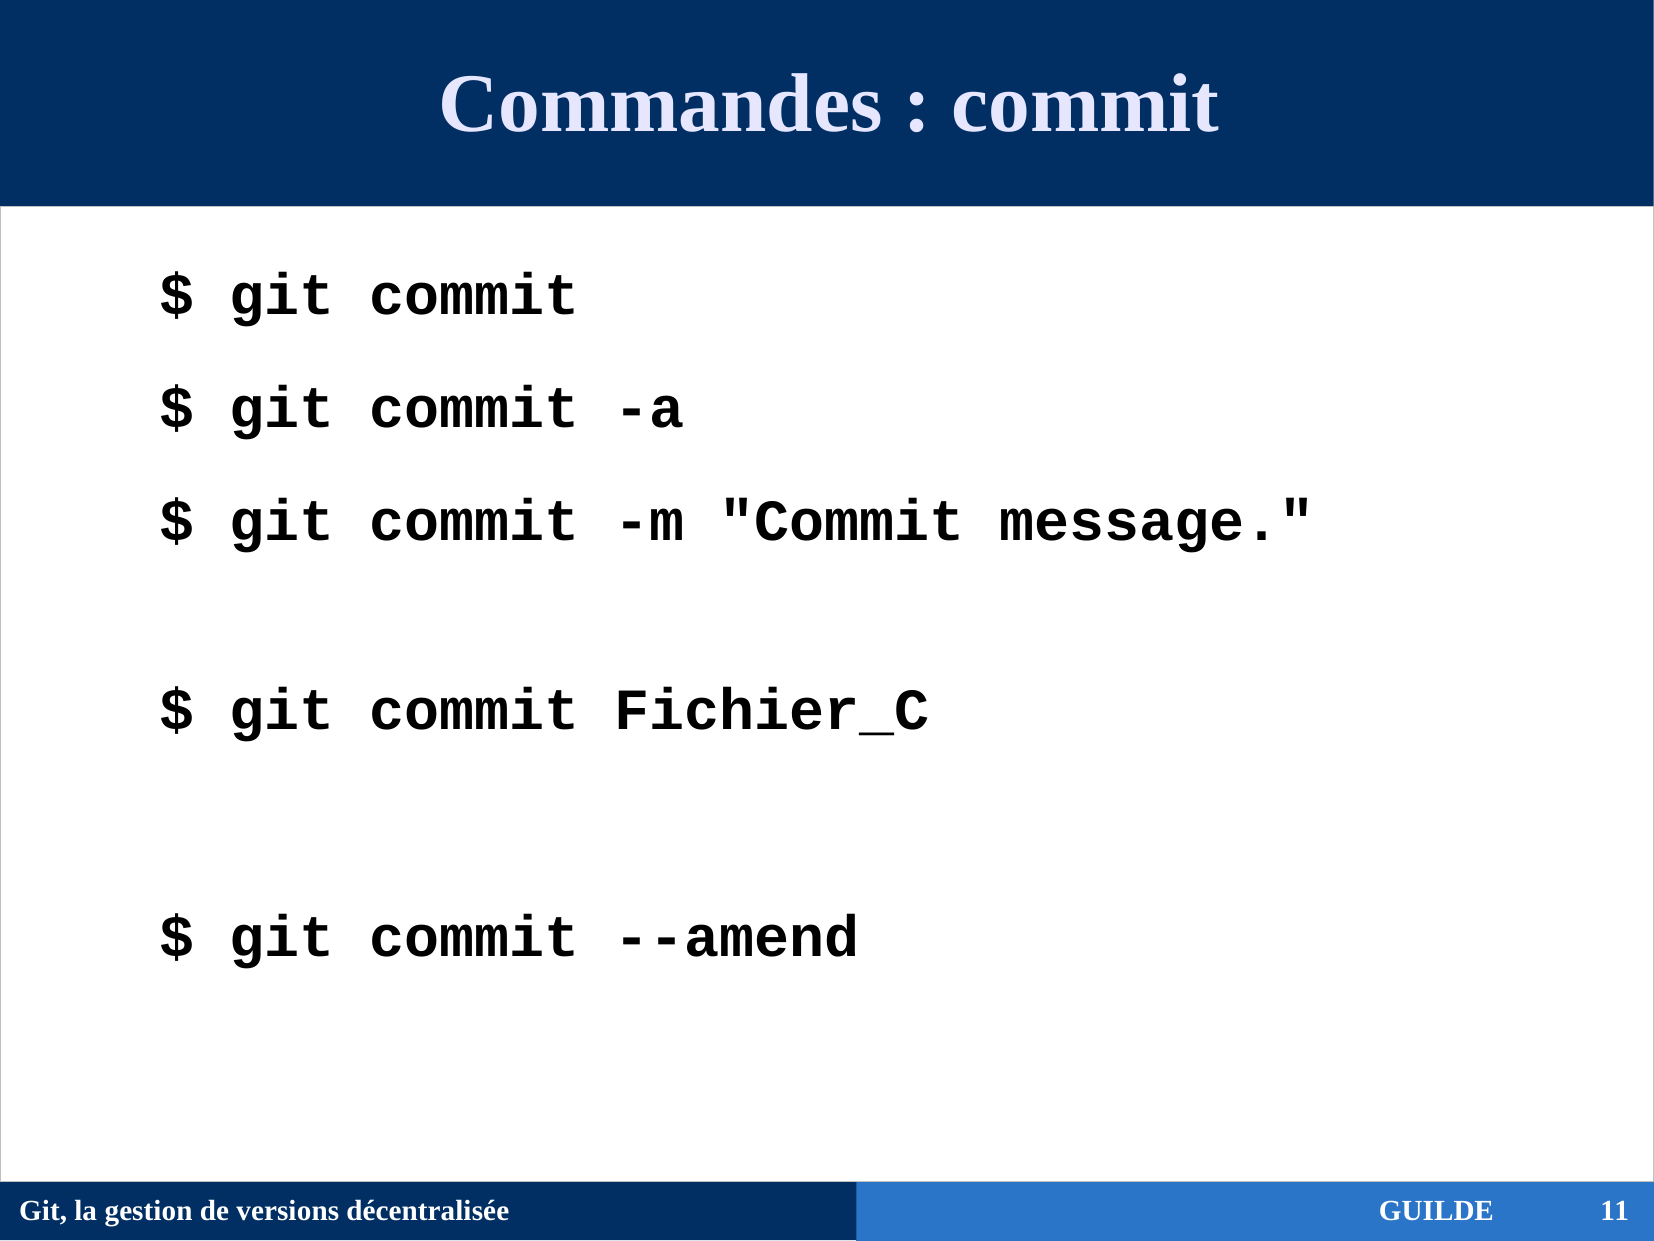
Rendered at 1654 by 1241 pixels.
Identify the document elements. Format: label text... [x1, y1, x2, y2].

list $ git commit $ git commit -a $ git commit -m "Commit message." $ git commit Fichier_C $ git commit --amend [88, 265, 1595, 1152]
title Commandes : commit [123, 0, 1536, 208]
